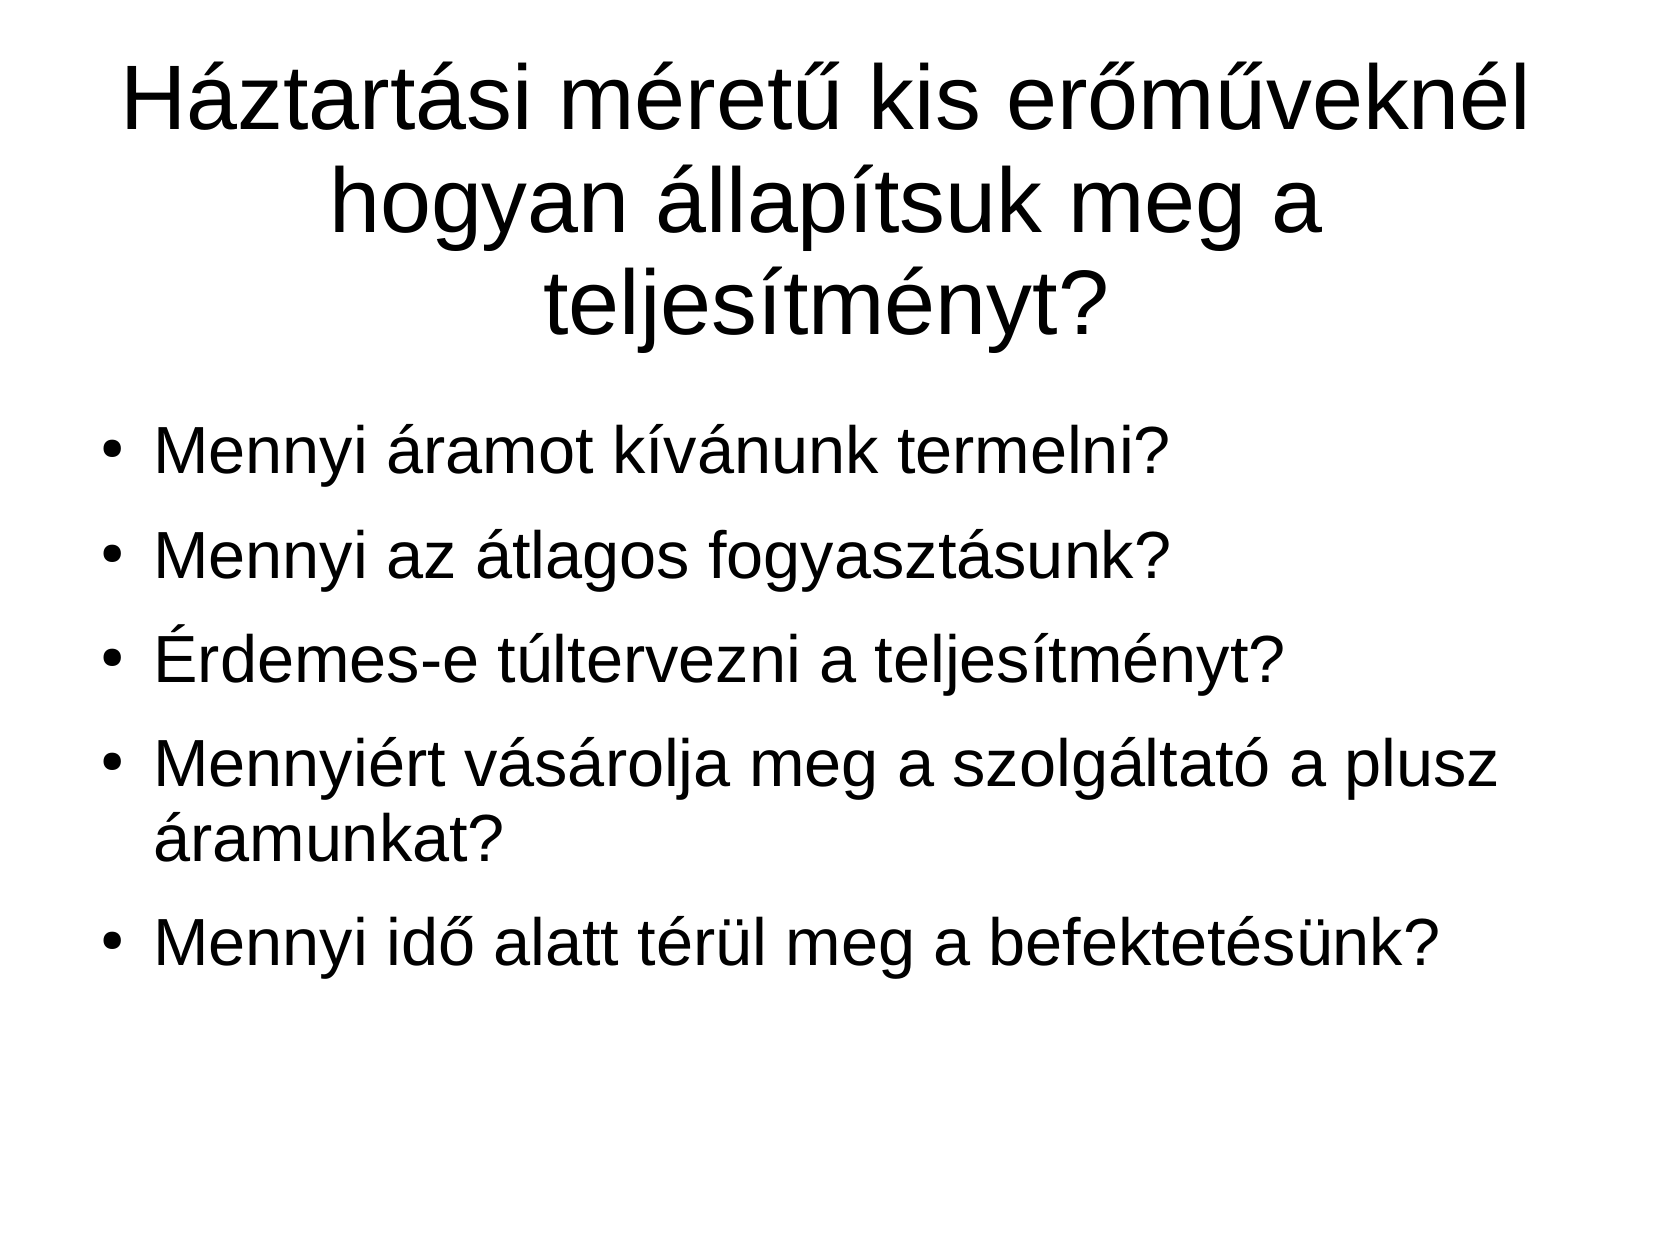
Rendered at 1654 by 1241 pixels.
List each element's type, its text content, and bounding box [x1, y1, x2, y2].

title Háztartási méretű kis erőműveknél hogyan állapítsuk meg a teljesítményt? [82, 46, 1571, 355]
list Mennyi áramot kívánunk termelni? Mennyi az átlagos fogyasztásunk? Érdemes-e túltervezni a teljesítményt? Mennyiért vásárolja meg a szolgáltató a plusz áramunkat? Mennyi idő alatt térül meg a befektetésünk? [82, 413, 1571, 1133]
